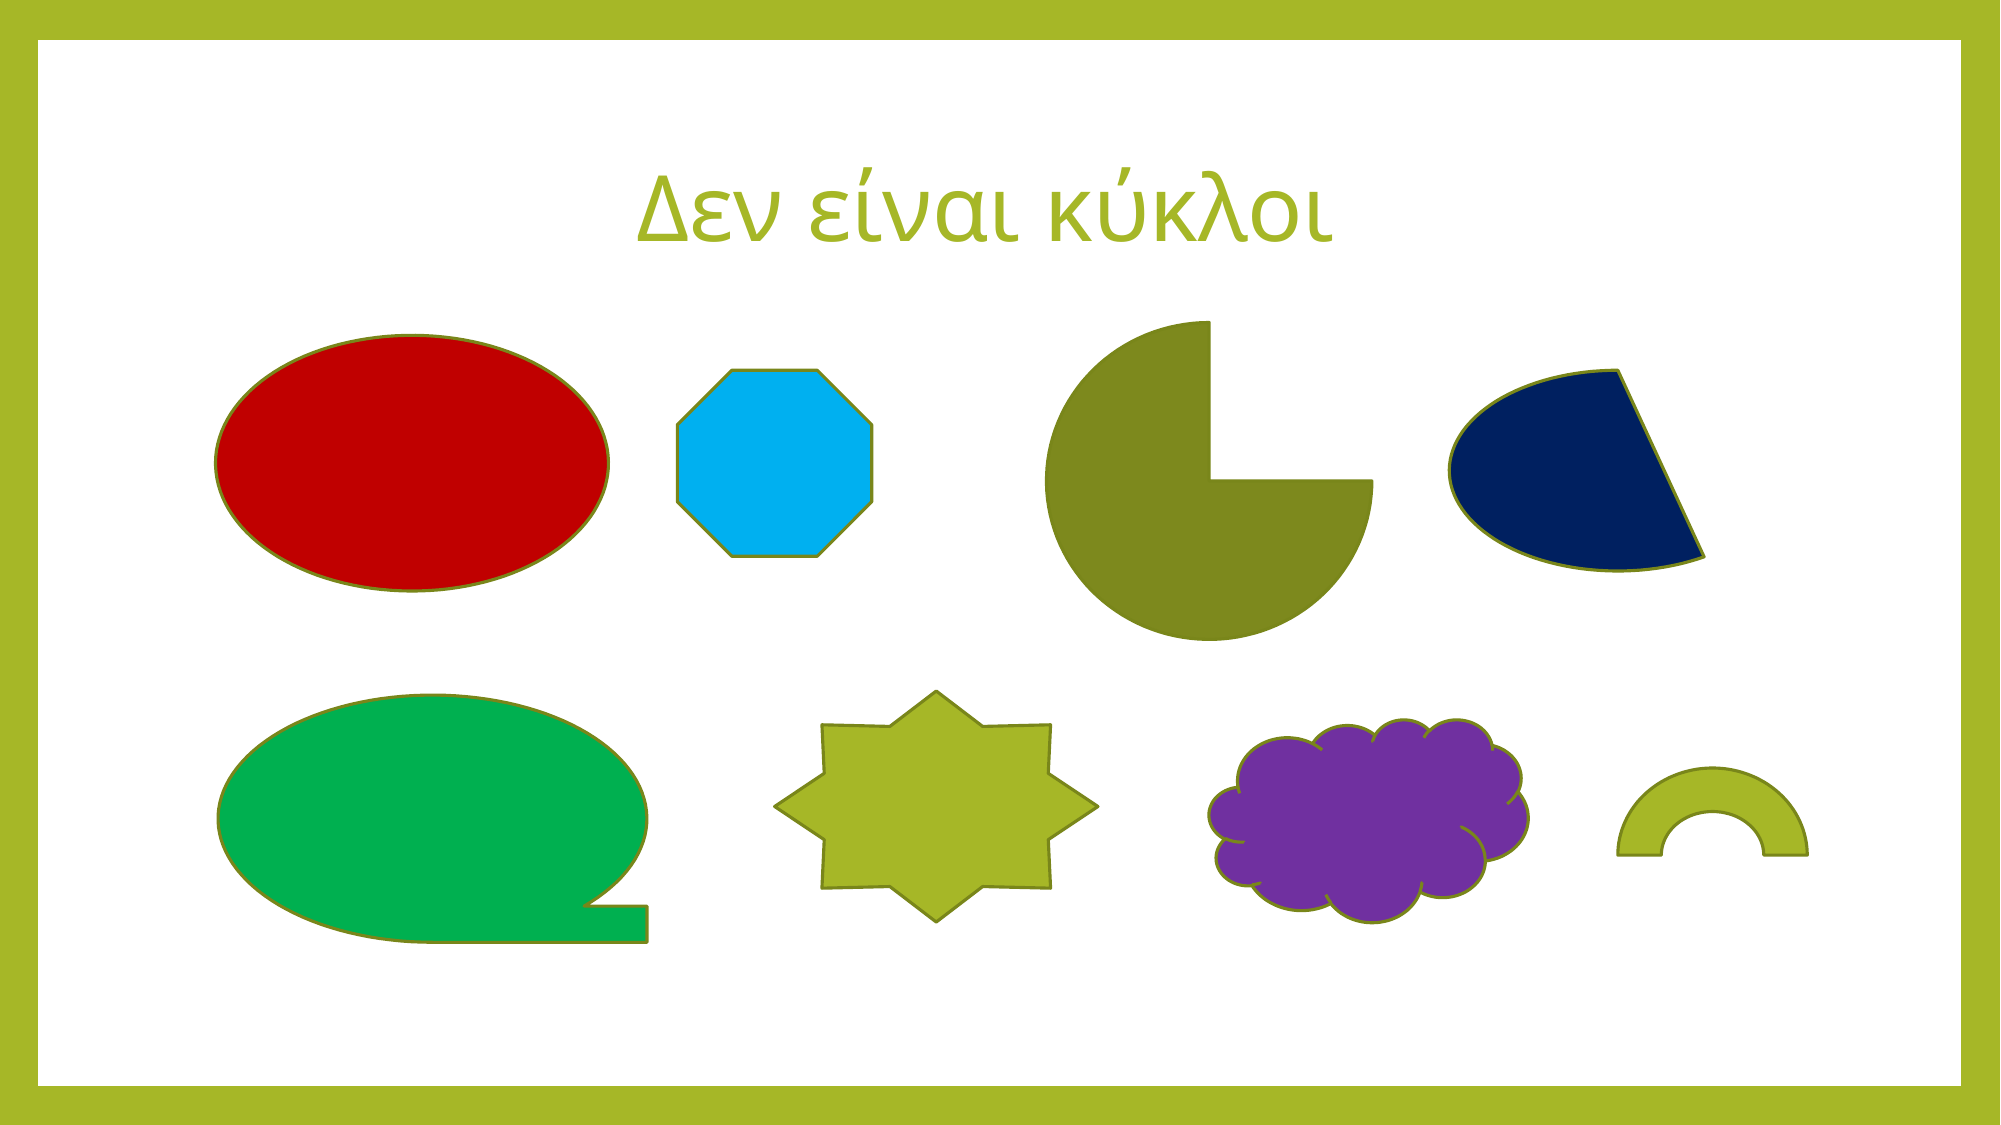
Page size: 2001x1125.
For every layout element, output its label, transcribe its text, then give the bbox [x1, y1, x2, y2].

text_box [218, 695, 647, 943]
text_box [1449, 370, 1705, 572]
title Δεν είναι κύκλοι [187, 99, 1808, 323]
text_box [1046, 322, 1372, 640]
text_box [1208, 719, 1529, 923]
text_box [215, 335, 609, 592]
text_box [1617, 768, 1808, 856]
text_box [677, 370, 872, 557]
text_box [774, 691, 1098, 923]
